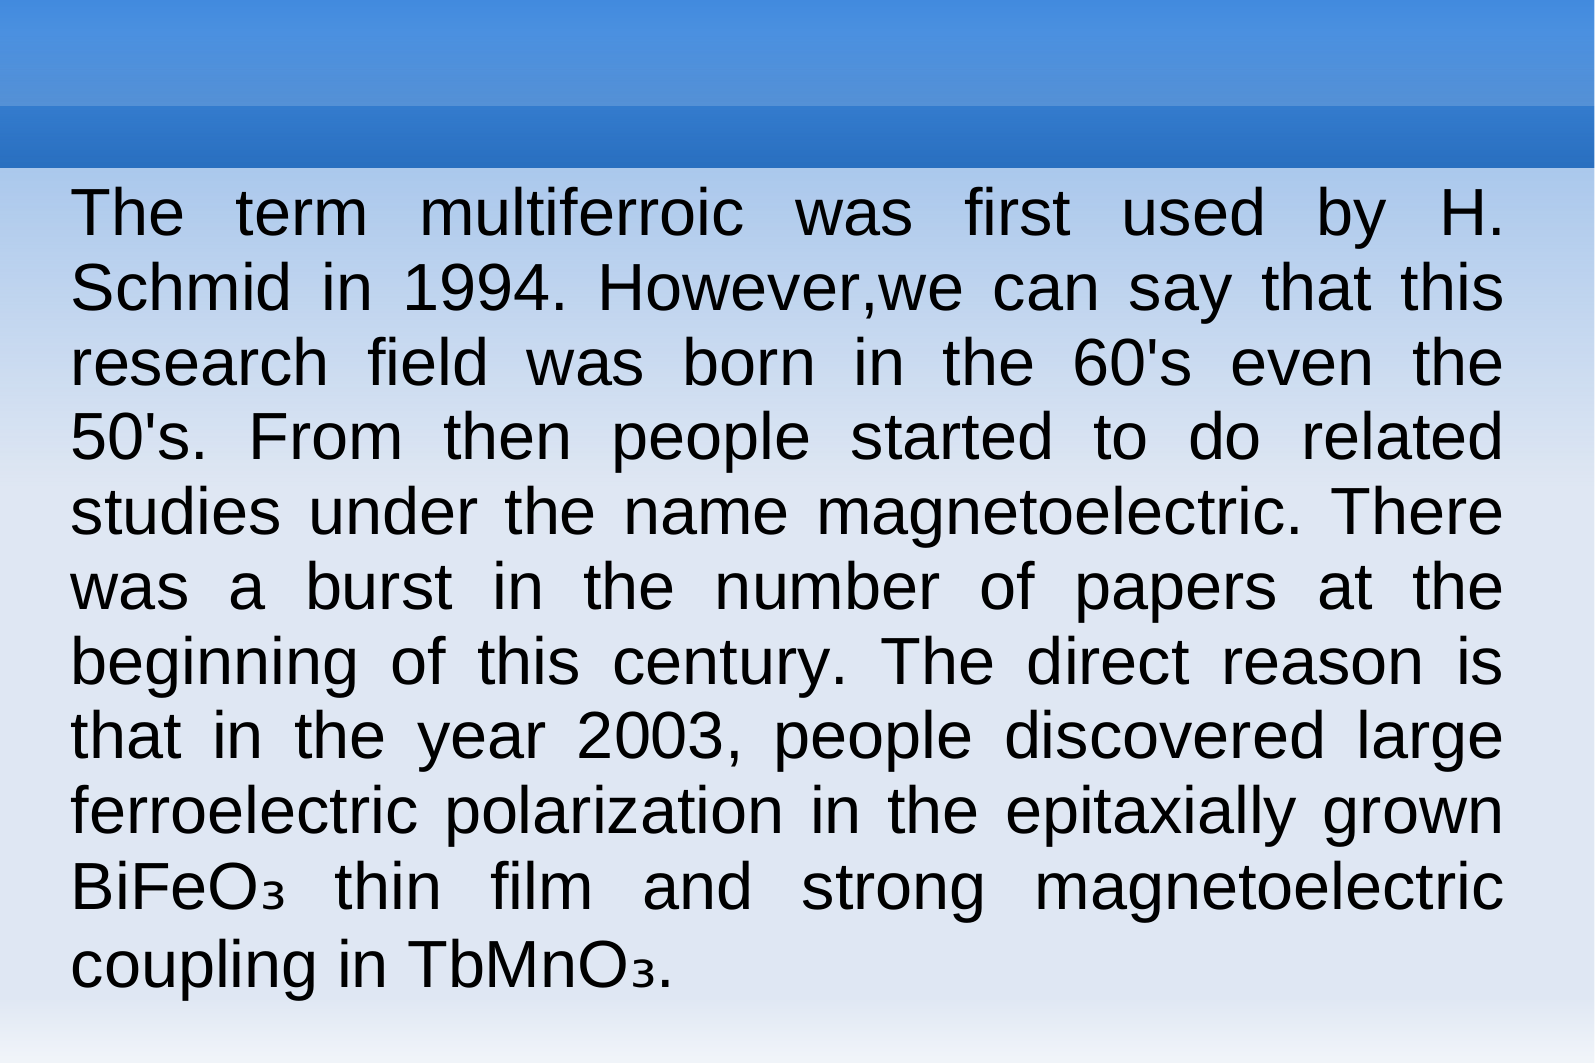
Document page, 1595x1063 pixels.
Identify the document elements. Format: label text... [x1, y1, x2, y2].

picture [0, 0, 1595, 1063]
subtitle The term multiferroic was first used by H. Schmid in 1994. However,we can say that this research field was born in the 60's even the 50's. From then people started to do related studies under the name magnetoelectric. There was a burst in the number of papers at the beginning of this century. The direct reason is that in the year 2003, people discovered large ferroelectric polarization in the epitaxially grown BiFeO₃ thin film and strong magnetoelectric coupling in TbMnO₃. [70, 0, 1506, 1004]
